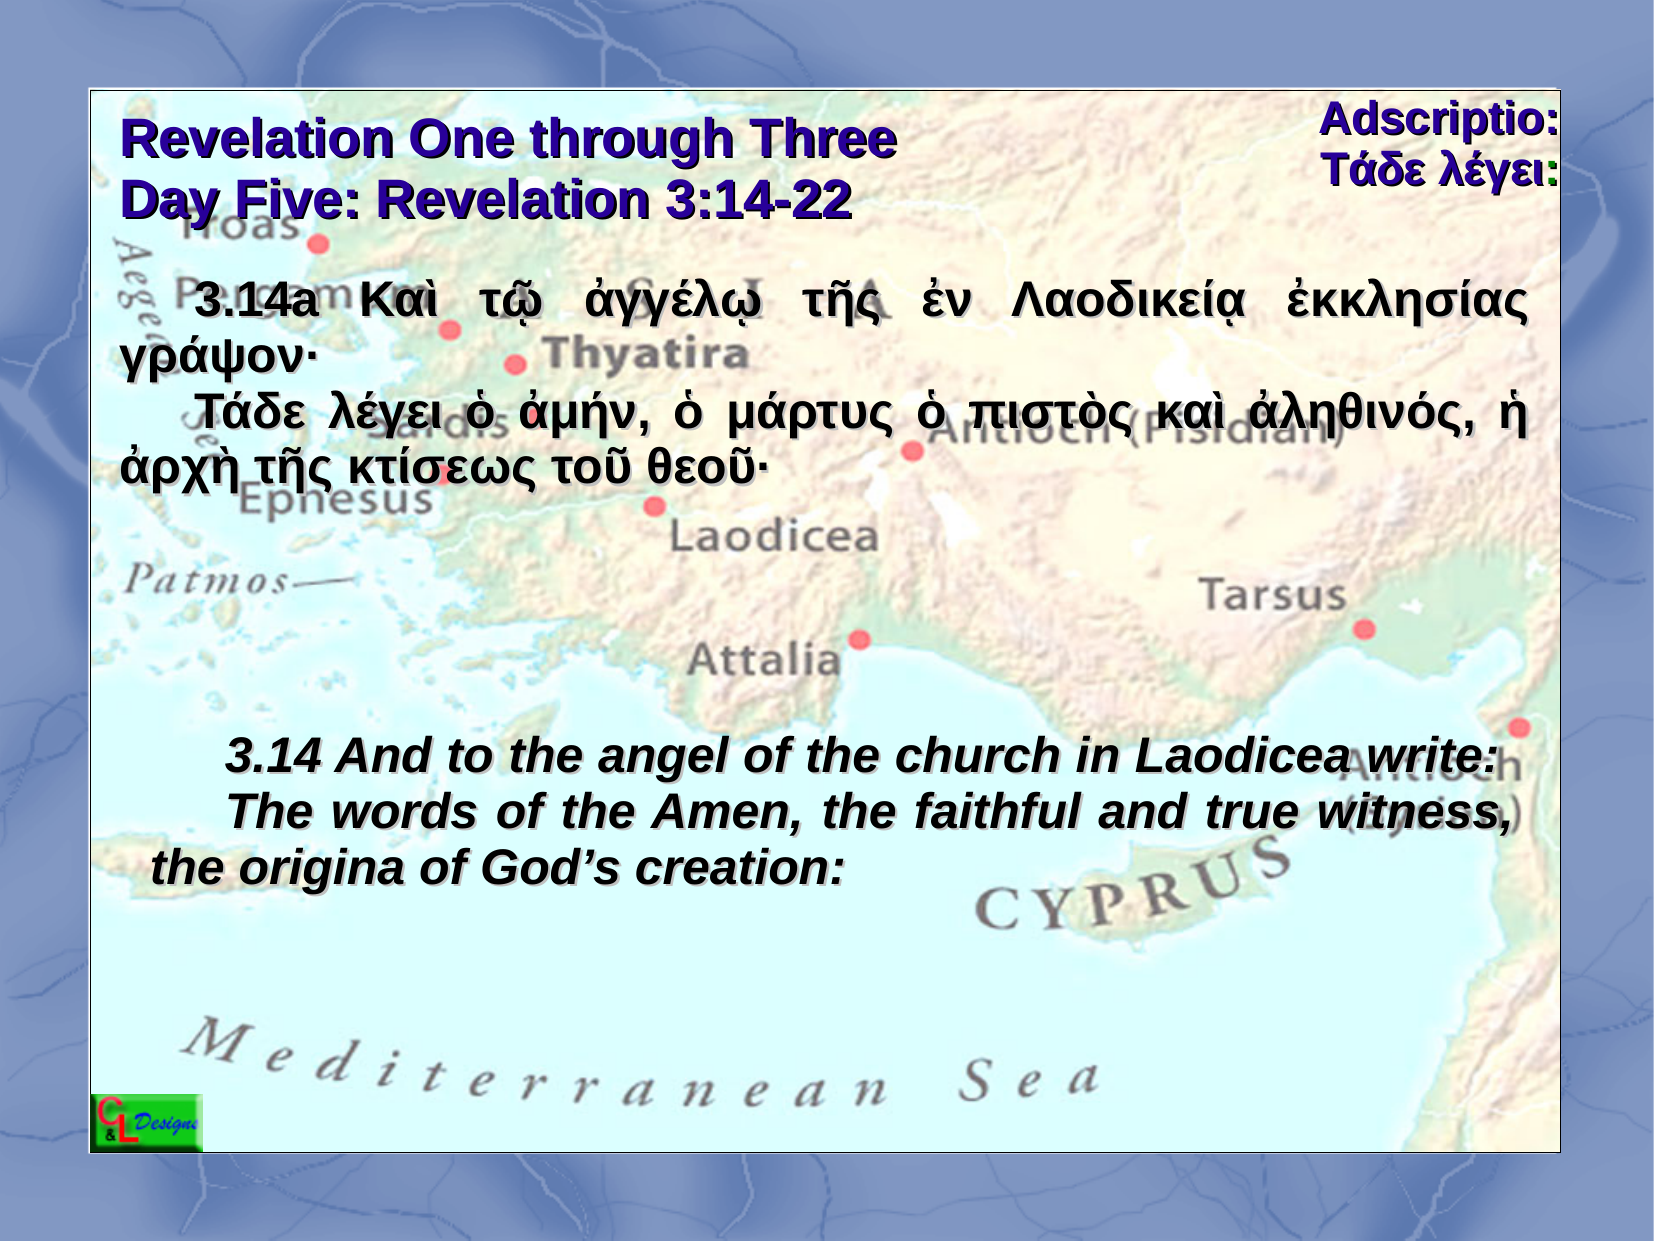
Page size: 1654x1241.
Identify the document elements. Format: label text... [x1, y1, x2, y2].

text_box 3.14 And to the angel of the church in Laodicea write: The words of the Amen, the faithful and true witness, the origina of God’s creation: [135, 720, 1531, 1104]
picture [0, 0, 1654, 1241]
title Revelation One through Three Day Five: Revelation 3:14-22 [119, 96, 1081, 241]
text_box 3.14a Καὶ τῷ ἀγγέλῳ τῆς ἐν Λαοδικείᾳ ἐκκλησίας γράψον· Τάδε λέγει ὁ ἀμήν, ὁ μάρτυς ὁ πιστὸς καὶ ἀληθινός, ἡ ἀρχὴ τῆς κτίσεως τοῦ θεοῦ· [105, 263, 1546, 631]
text_box Adscriptio: Τάδε λέγει: [1135, 90, 1561, 247]
